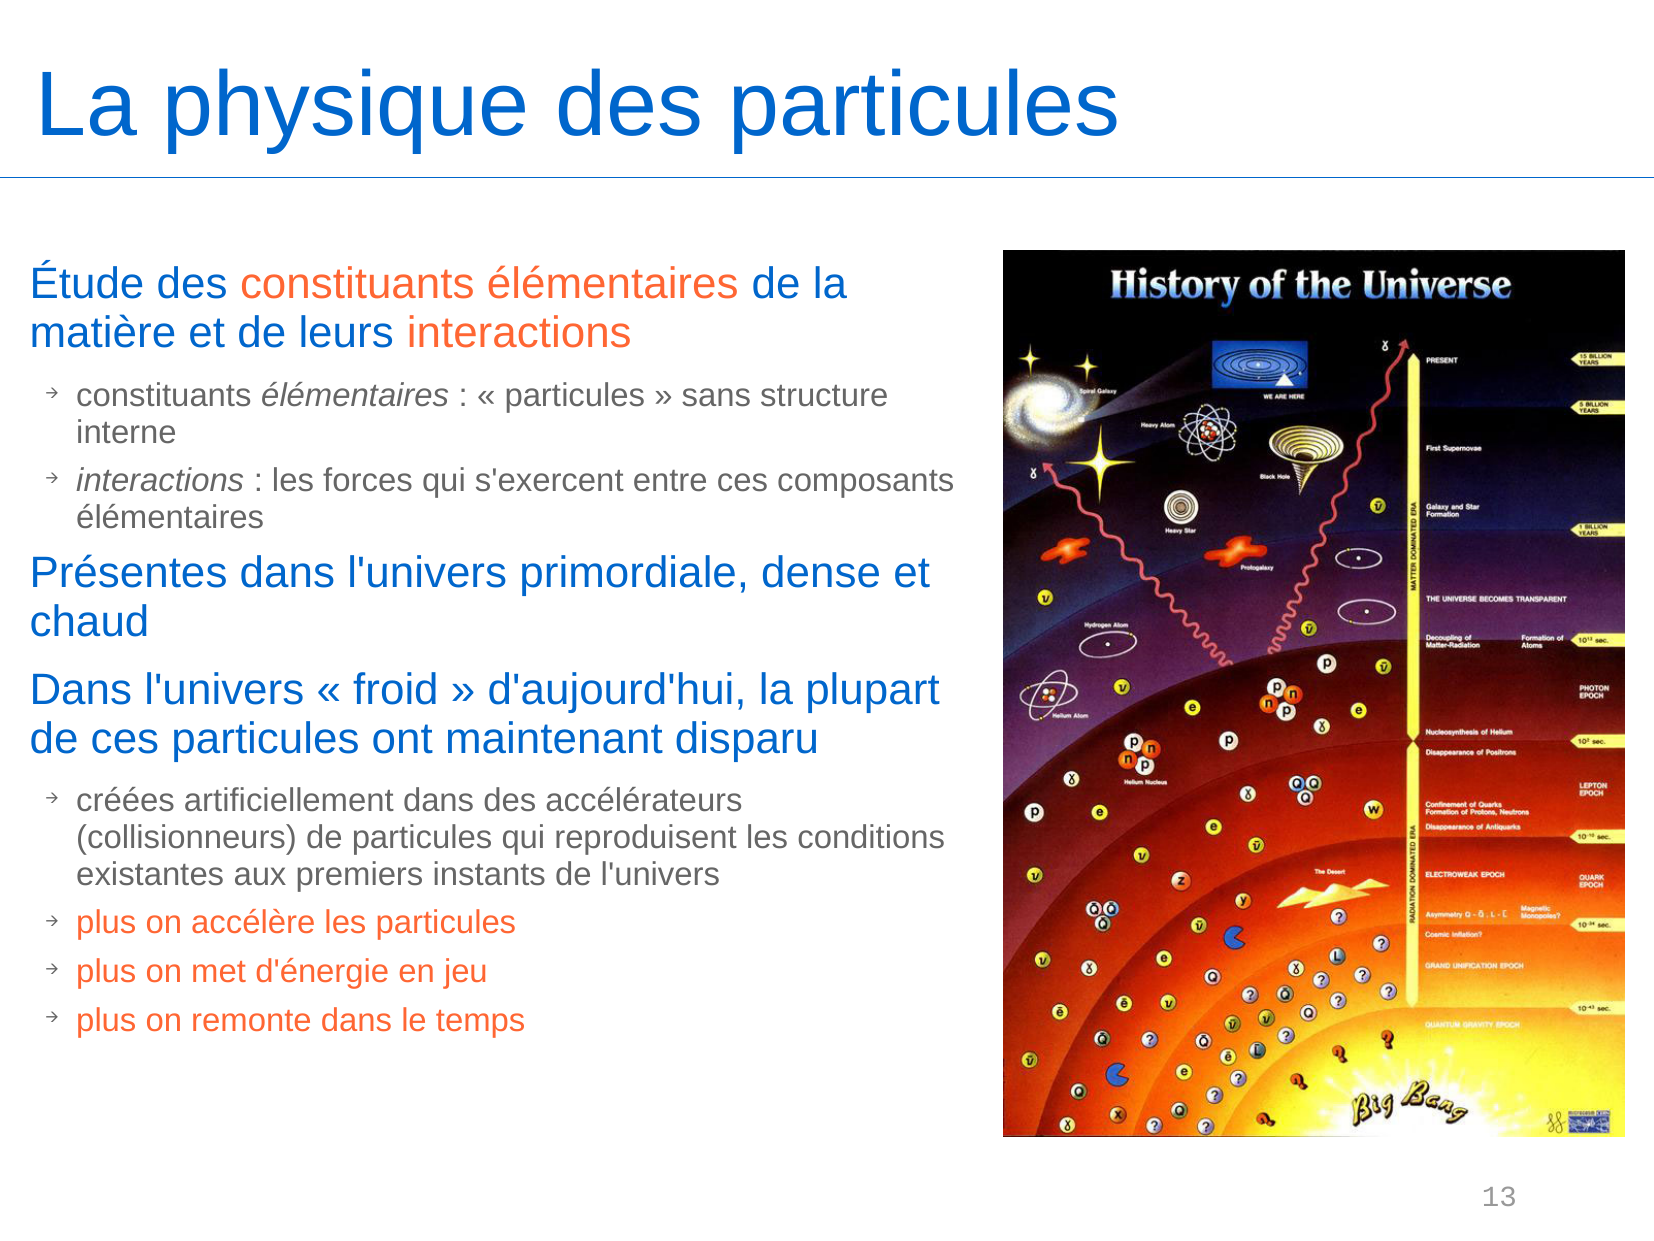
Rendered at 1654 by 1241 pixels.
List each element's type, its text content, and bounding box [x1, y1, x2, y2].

title La physique des particules [35, 29, 1589, 178]
picture [1003, 250, 1625, 1137]
list Étude des constituants élémentaires de la matière et de leurs interactions constituants élémentaires : « particules » sans structure interne interactions : les forces qui s'exercent entre ces composants élémentaires Présentes dans l'univers primordiale, dense et chaud Dans l'univers « froid » d'aujourd'hui, la plupart de ces particules ont maintenant disparu créées artificiellement dans des accélérateurs (collisionneurs) de particules qui reproduisent les conditions existantes aux premiers instants de l'univers plus on accélère les particules plus on met d'énergie en jeu plus on remonte dans le temps [29, 259, 960, 1078]
